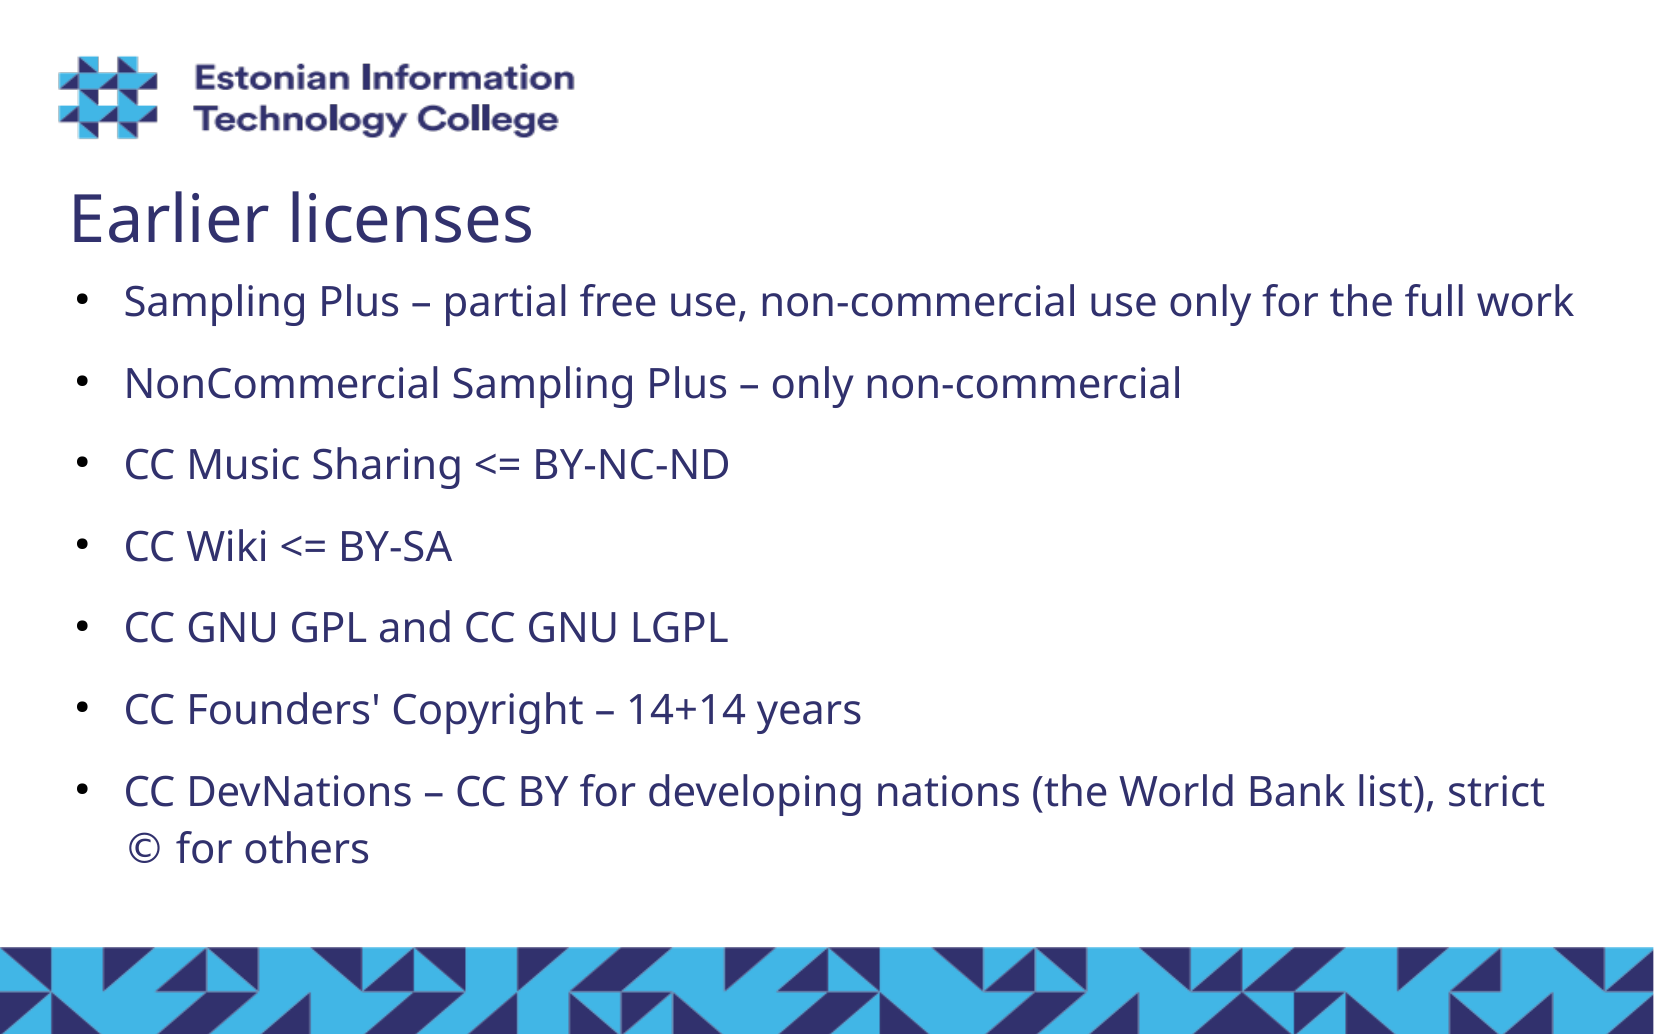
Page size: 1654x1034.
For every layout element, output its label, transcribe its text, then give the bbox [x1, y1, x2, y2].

list Sampling Plus – partial free use, non-commercial use only for the full work NonCommercial Sampling Plus – only non-commercial CC Music Sharing <= BY-NC-ND CC Wiki <= BY-SA CC GNU GPL and CC GNU LGPL CC Founders' Copyright – 14+14 years CC DevNations – CC BY for developing nations (the World Bank list), strict © for others [59, 271, 1595, 924]
title Earlier licenses [68, 147, 1536, 271]
